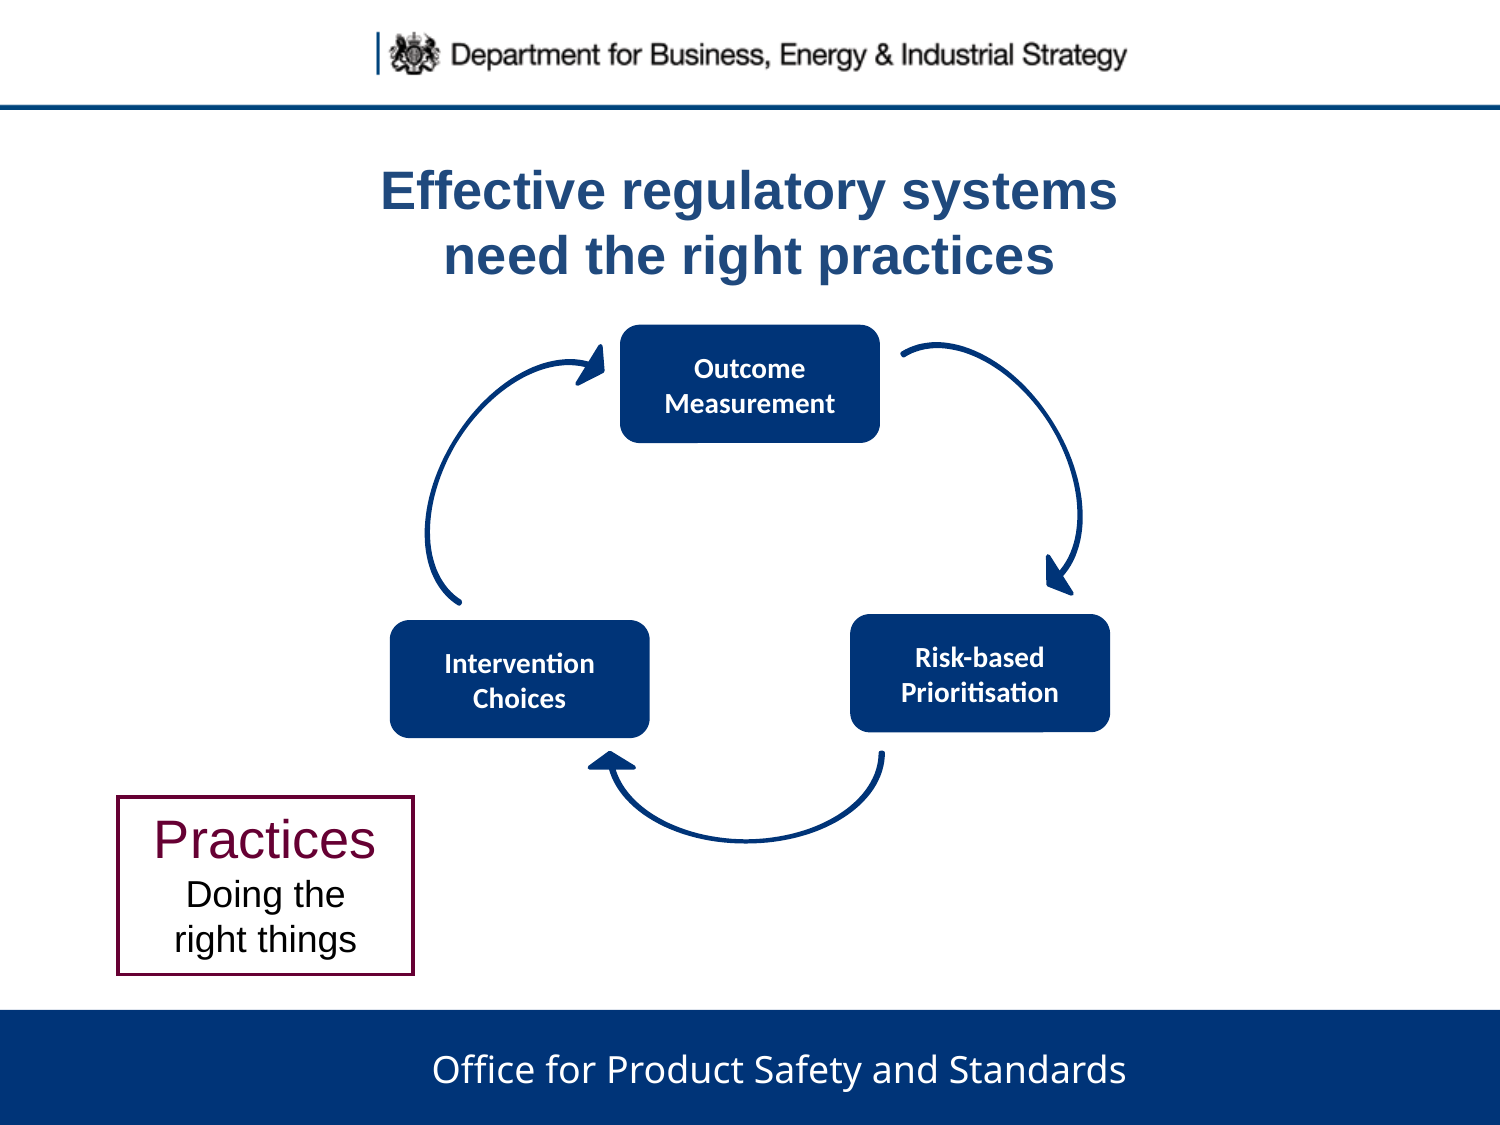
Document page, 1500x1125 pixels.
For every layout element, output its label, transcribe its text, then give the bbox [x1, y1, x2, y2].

text_box [426, 346, 603, 604]
text_box Effective regulatory systems need the right practices [88, 147, 1412, 266]
text_box Office for Product Safety and Standards [0, 1009, 1500, 1125]
text_box [902, 344, 1081, 594]
text_box Practices Doing the right things [118, 797, 414, 975]
text_box Risk-based Prioritisation [850, 614, 1111, 733]
text_box Outcome Measurement [620, 324, 880, 444]
picture [0, 0, 1500, 110]
text_box [589, 752, 883, 842]
text_box Intervention Choices [389, 620, 650, 739]
